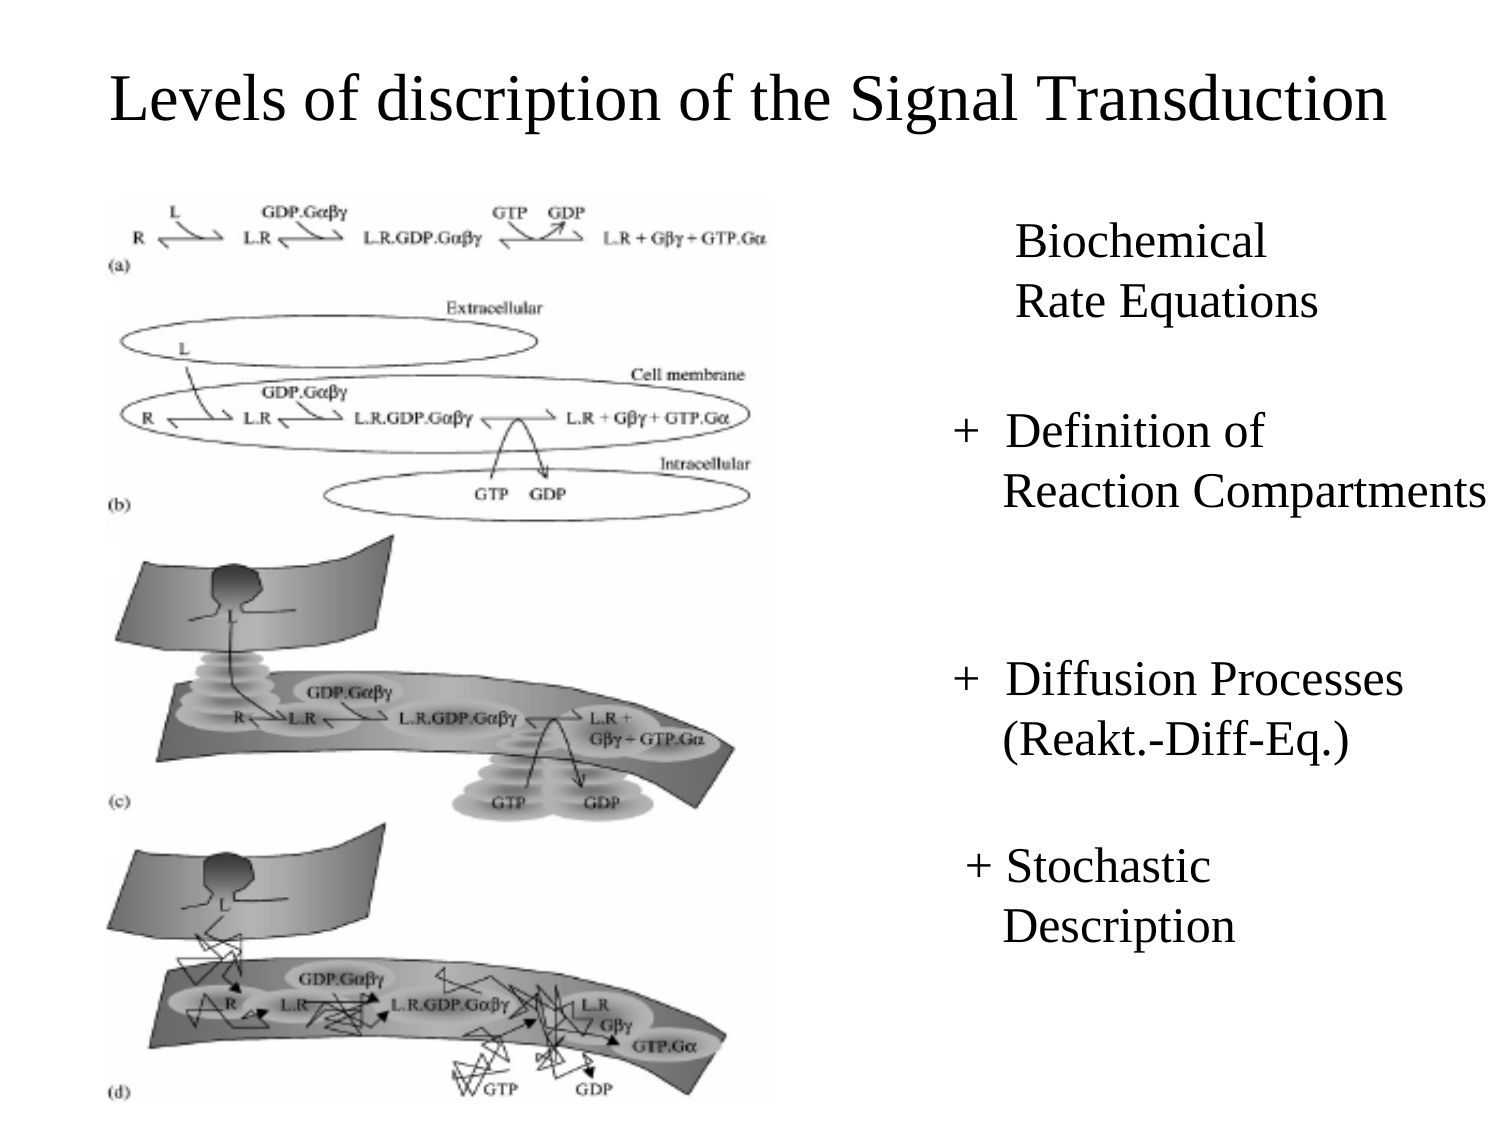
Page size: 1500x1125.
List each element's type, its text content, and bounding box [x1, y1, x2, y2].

text_box + Stochastic Description [949, 824, 1251, 961]
title Levels of discription of the Signal Transduction [0, 0, 1500, 188]
text_box Biochemical Rate Equations [999, 199, 1335, 336]
picture [15, 174, 832, 1113]
text_box + Definition of Reaction Compartments [937, 390, 1500, 526]
text_box + Diffusion Processes (Reakt.-Diff-Eq.) [937, 637, 1420, 773]
